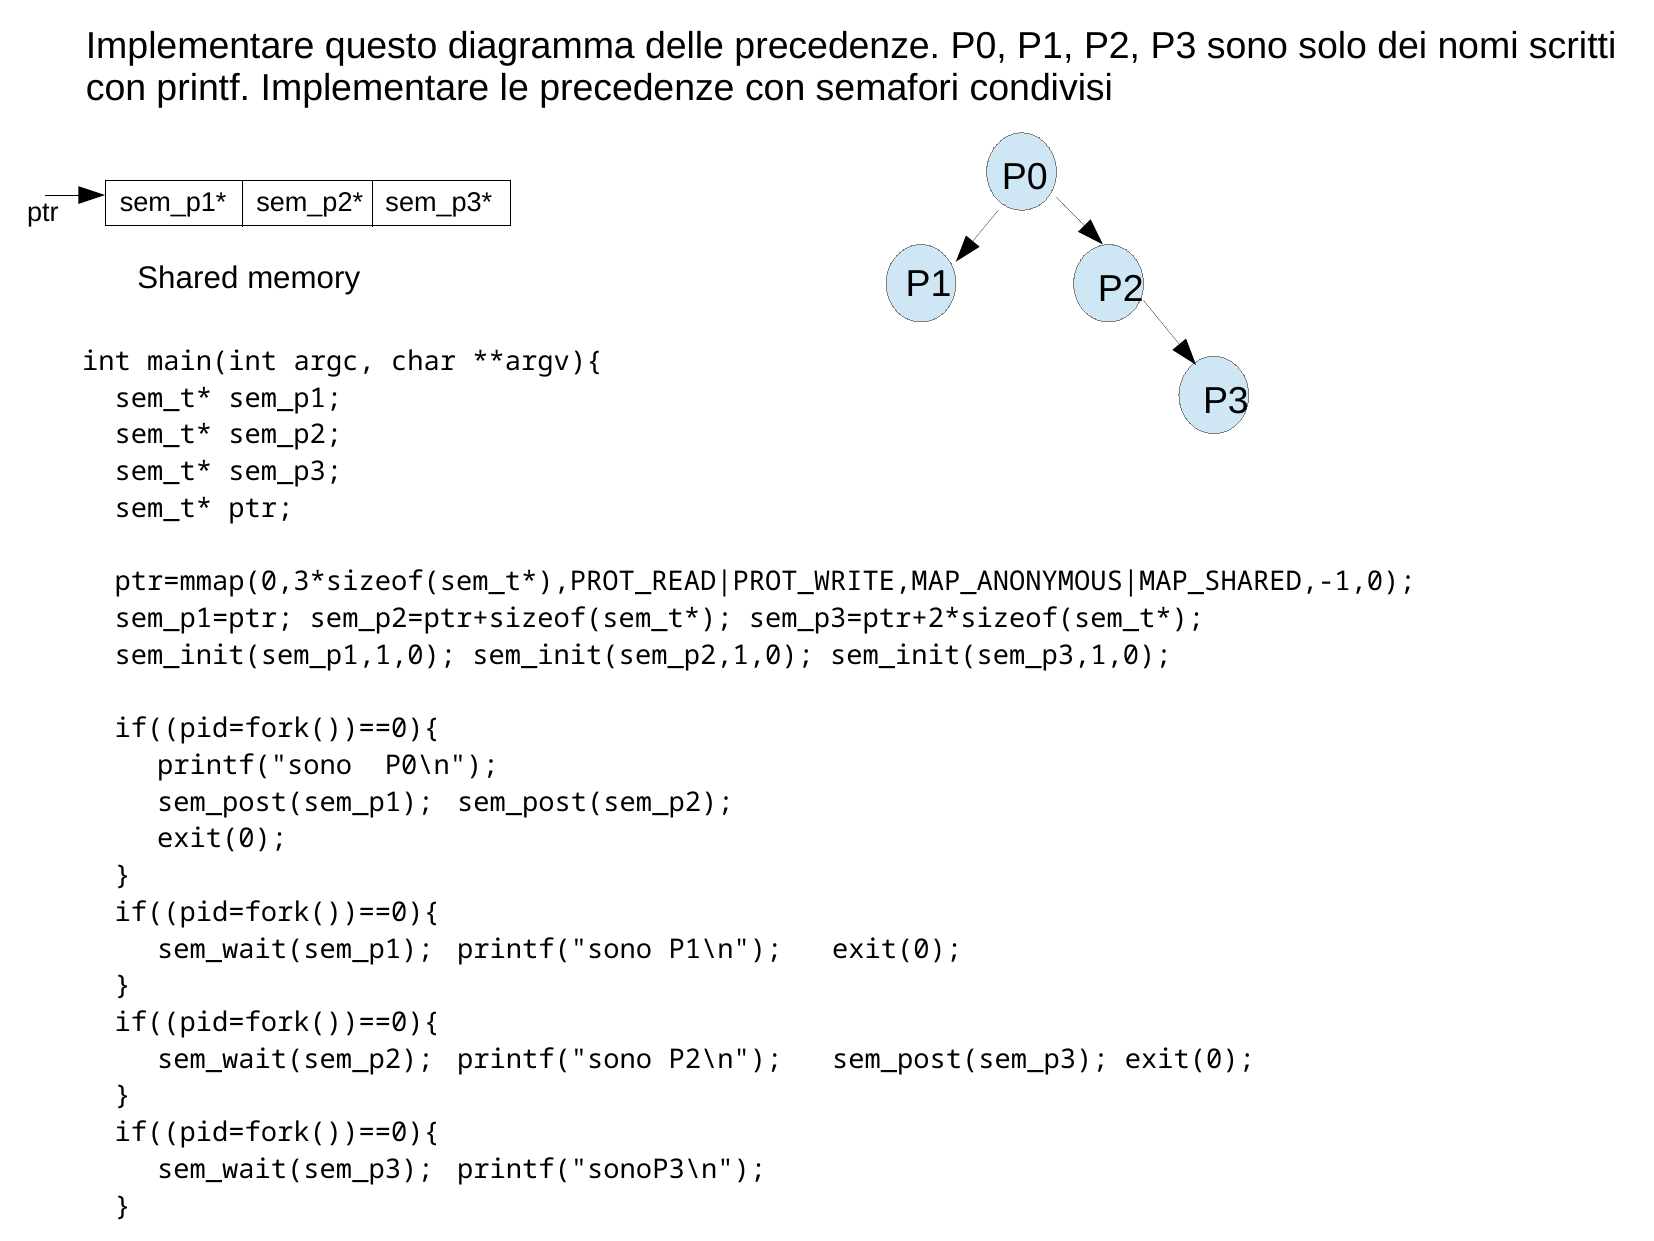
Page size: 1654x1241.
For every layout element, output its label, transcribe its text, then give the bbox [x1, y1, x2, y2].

text_box P1 [890, 255, 1008, 312]
text_box ptr [12, 190, 88, 236]
text_box [1073, 244, 1137, 310]
text_box sem_p1* sem_p2* sem_p3* [105, 180, 511, 226]
text_box Shared memory [122, 252, 483, 303]
text_box [993, 132, 1050, 148]
text_box P2 [1083, 260, 1200, 317]
list Implementare questo diagramma delle precedenze. P0, P1, P2, P3 sono solo dei nomi scritti con printf. Implementare le precedenze con semafori condivisi [15, 24, 1636, 142]
text_box P0 [987, 148, 1104, 206]
text_box [897, 244, 945, 255]
text_box int main(int argc, char **argv){ sem_t* sem_p1; sem_t* sem_p2; sem_t* sem_p3; sem_t* ptr; ptr=mmap(0,3*sizeof(sem_t*),PROT_READ|PROT_WRITE,MAP_ANONYMOUS|MAP_SHARED,-1,0); sem_p1=ptr; sem_p2=ptr+sizeof(sem_t*); sem_p3=ptr+2*sizeof(sem_t*); sem_init(sem_p1,1,0); sem_init(sem_p2,1,0); sem_init(sem_p3,1,0); if((pid=fork())==0){ printf("sono P0\n"); sem_post(sem_p1); sem_post(sem_p2); exit(0); } if((pid=fork())==0){ sem_wait(sem_p1); printf("sono P1\n"); exit(0); } if((pid=fork())==0){ sem_wait(sem_p2); printf("sono P2\n"); sem_post(sem_p3); exit(0); } if((pid=fork())==0){ sem_wait(sem_p3); printf("sonoP3\n"); } wait(); return(0); } [67, 334, 1549, 1233]
text_box [886, 265, 890, 301]
text_box [1006, 206, 1038, 211]
text_box [1091, 317, 1126, 322]
text_box [897, 312, 945, 322]
